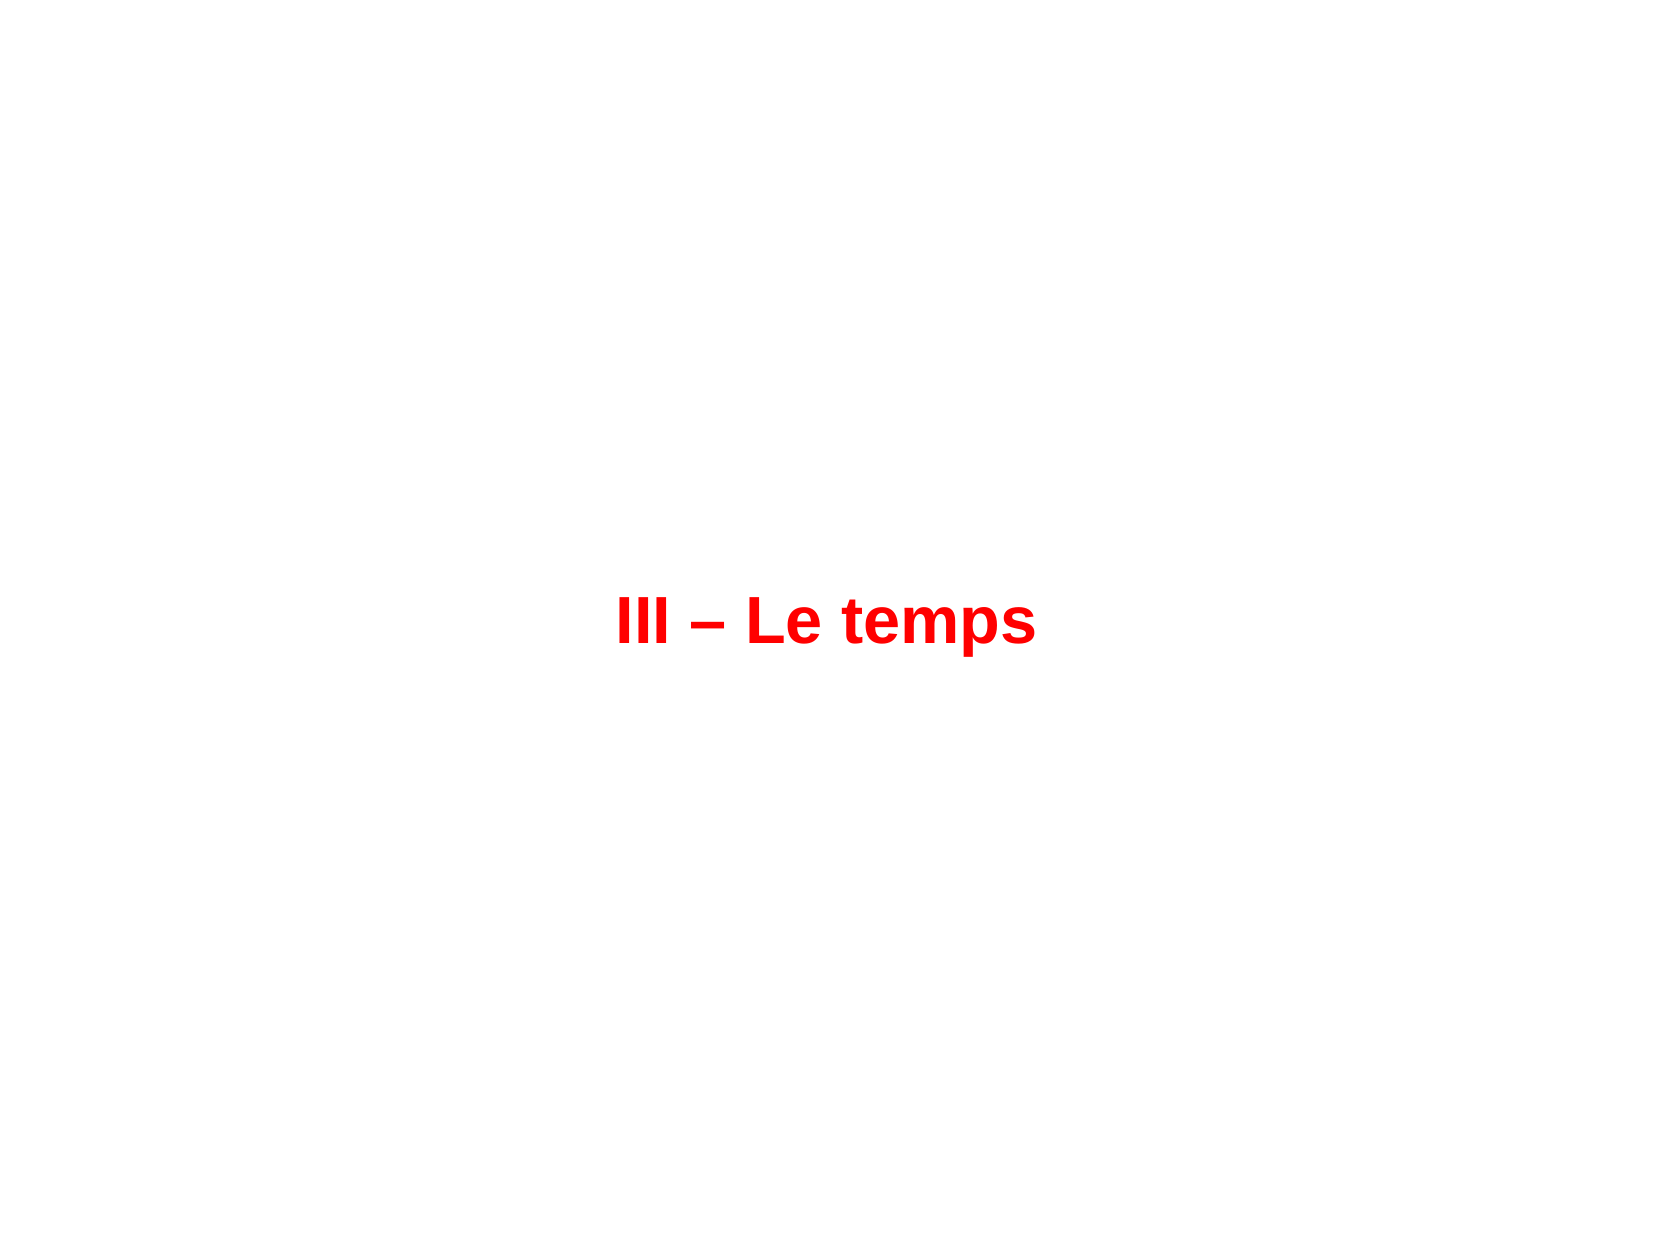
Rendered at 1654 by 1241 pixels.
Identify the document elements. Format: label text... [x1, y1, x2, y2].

text_box III – Le temps [265, 575, 1388, 666]
